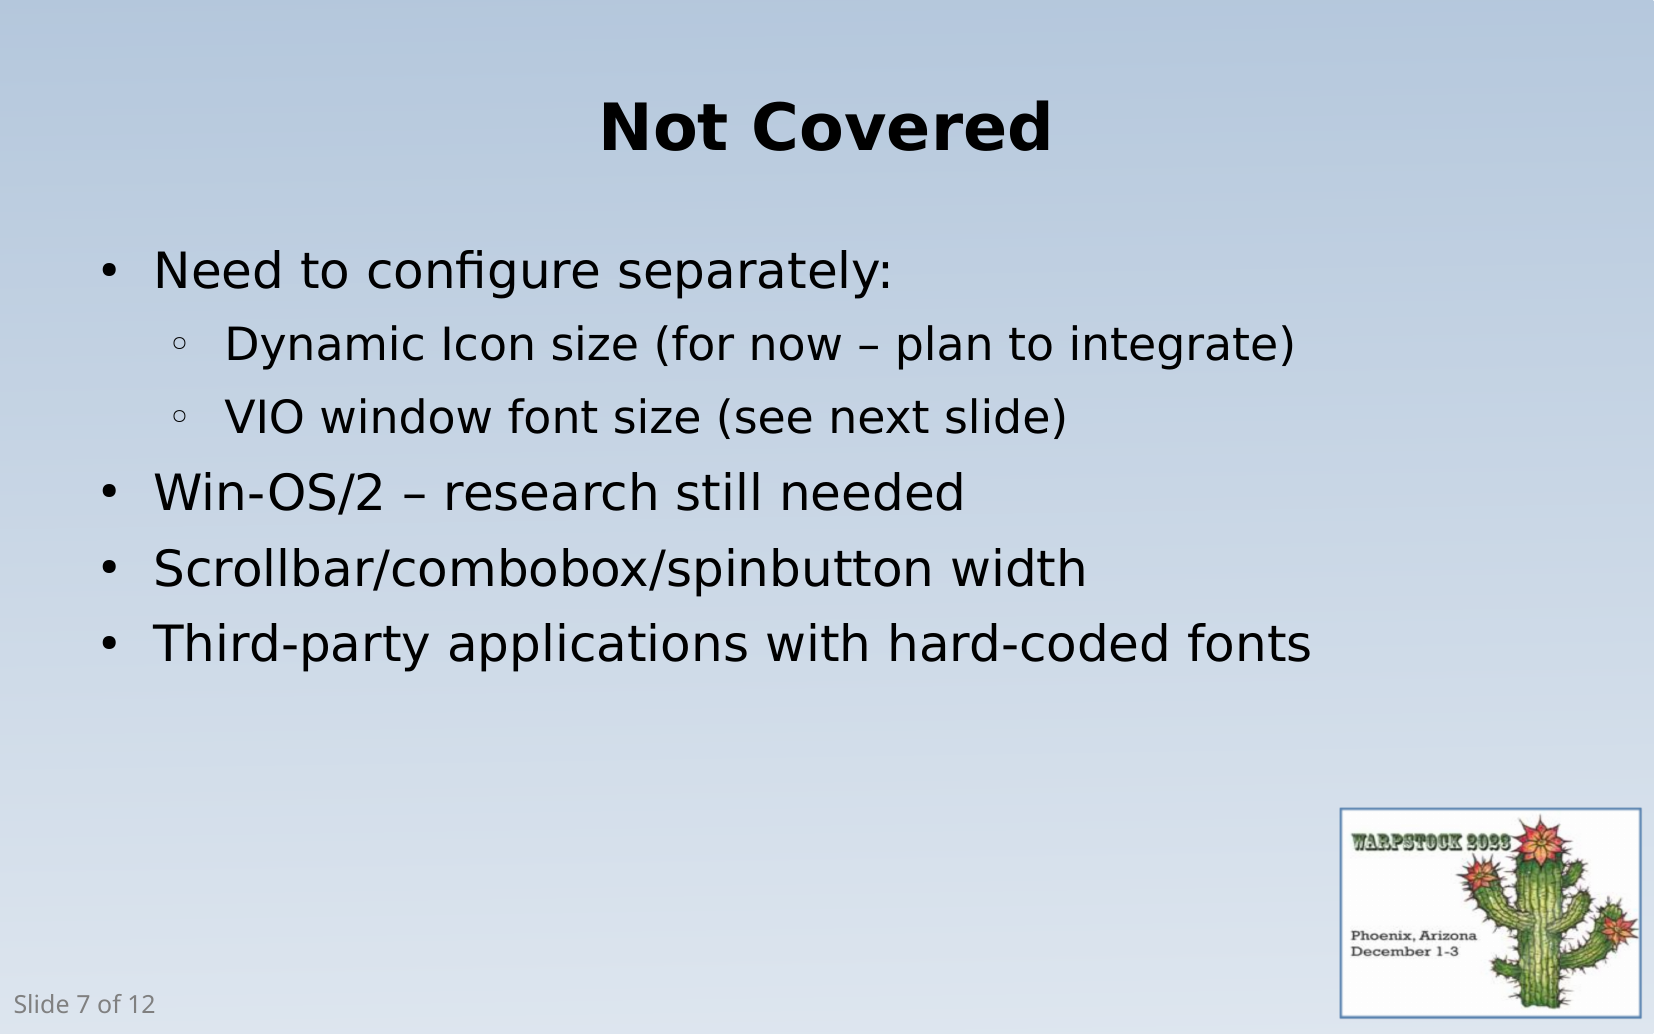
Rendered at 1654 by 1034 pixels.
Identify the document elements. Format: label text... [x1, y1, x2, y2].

picture [1343, 811, 1639, 1015]
list Need to configure separately: Dynamic Icon size (for now – plan to integrate) VIO window font size (see next slide) Win-OS/2 – research still needed Scrollbar/combobox/spinbutton width Third-party applications with hard-coded fonts [82, 241, 1571, 842]
title Not Covered [82, 41, 1571, 214]
